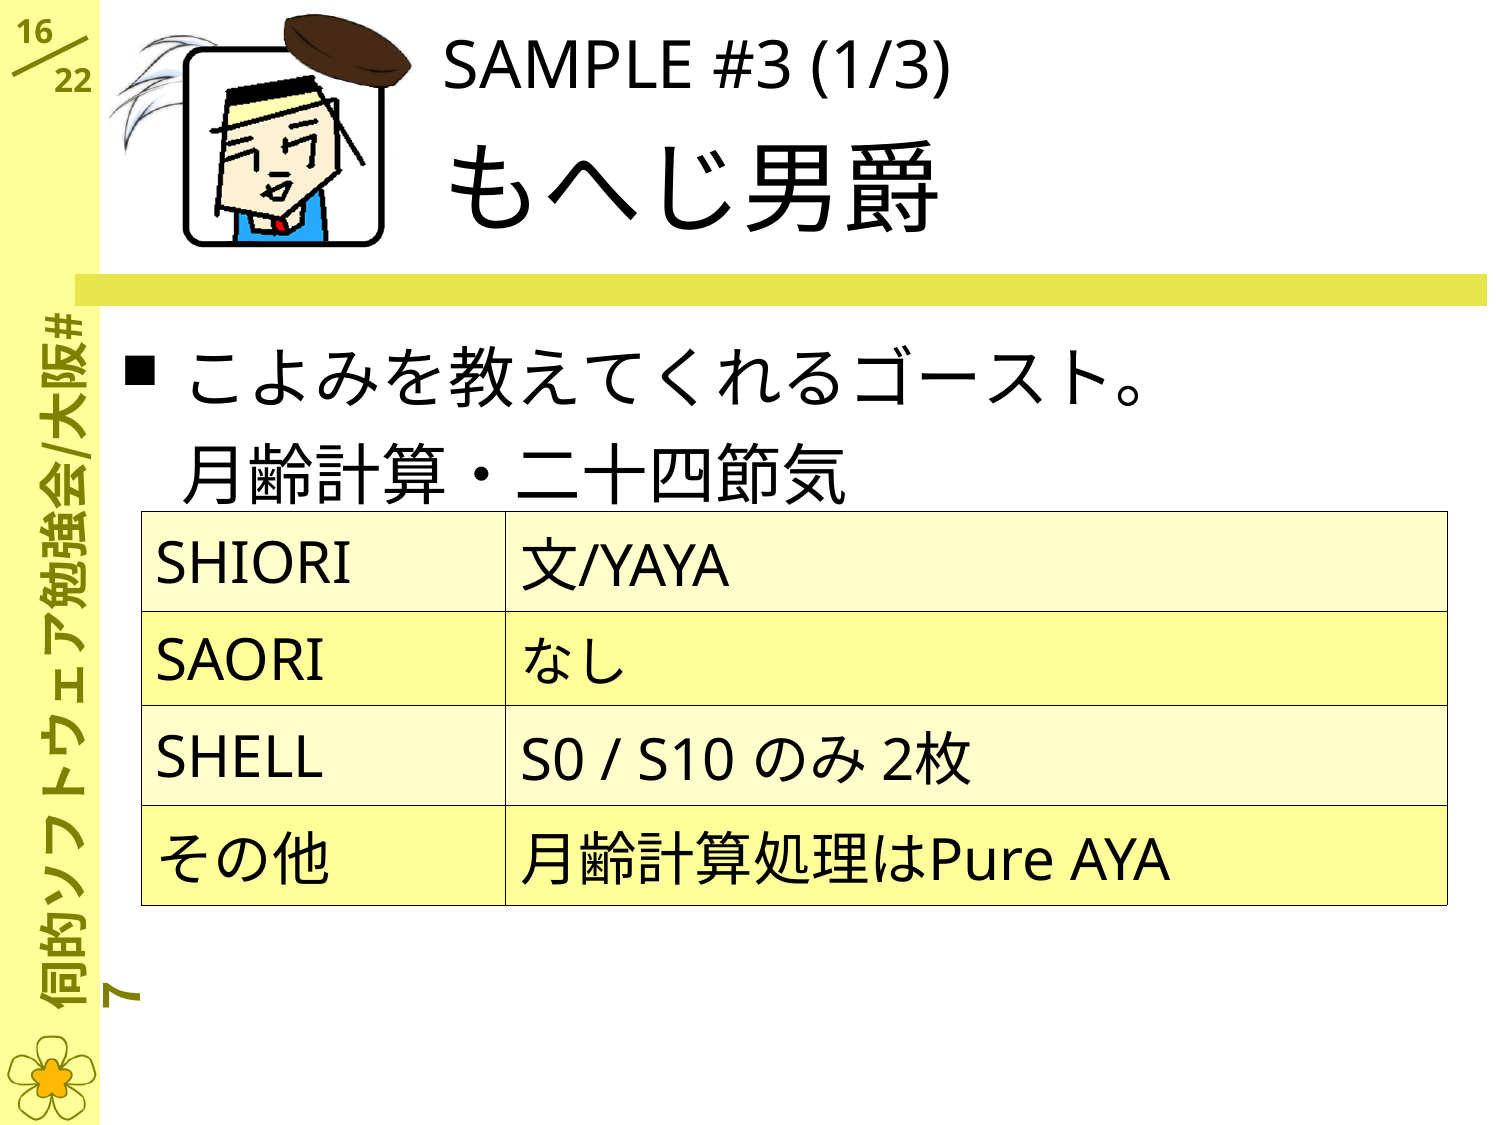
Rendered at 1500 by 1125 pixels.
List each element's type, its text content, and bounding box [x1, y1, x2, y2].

list こよみを教えてくれるゴースト。 月齢計算・二十四節気 [125, 324, 1476, 503]
table_cell なし [506, 612, 1447, 705]
picture [109, 9, 414, 248]
table_cell SHELL [142, 706, 505, 805]
table_cell SAORI [142, 612, 505, 705]
table_cell その他 [142, 806, 505, 905]
table_header 文/YAYA [506, 512, 1447, 611]
picture [5, 1033, 99, 1122]
table_header SHIORI [142, 512, 505, 611]
table_cell S0 / S10 のみ 2枚 [506, 706, 1447, 805]
title SAMPLE #3 (1/3) もへじ男爵 [442, 17, 1476, 254]
table_cell 月齢計算処理はPure AYA [506, 806, 1447, 905]
